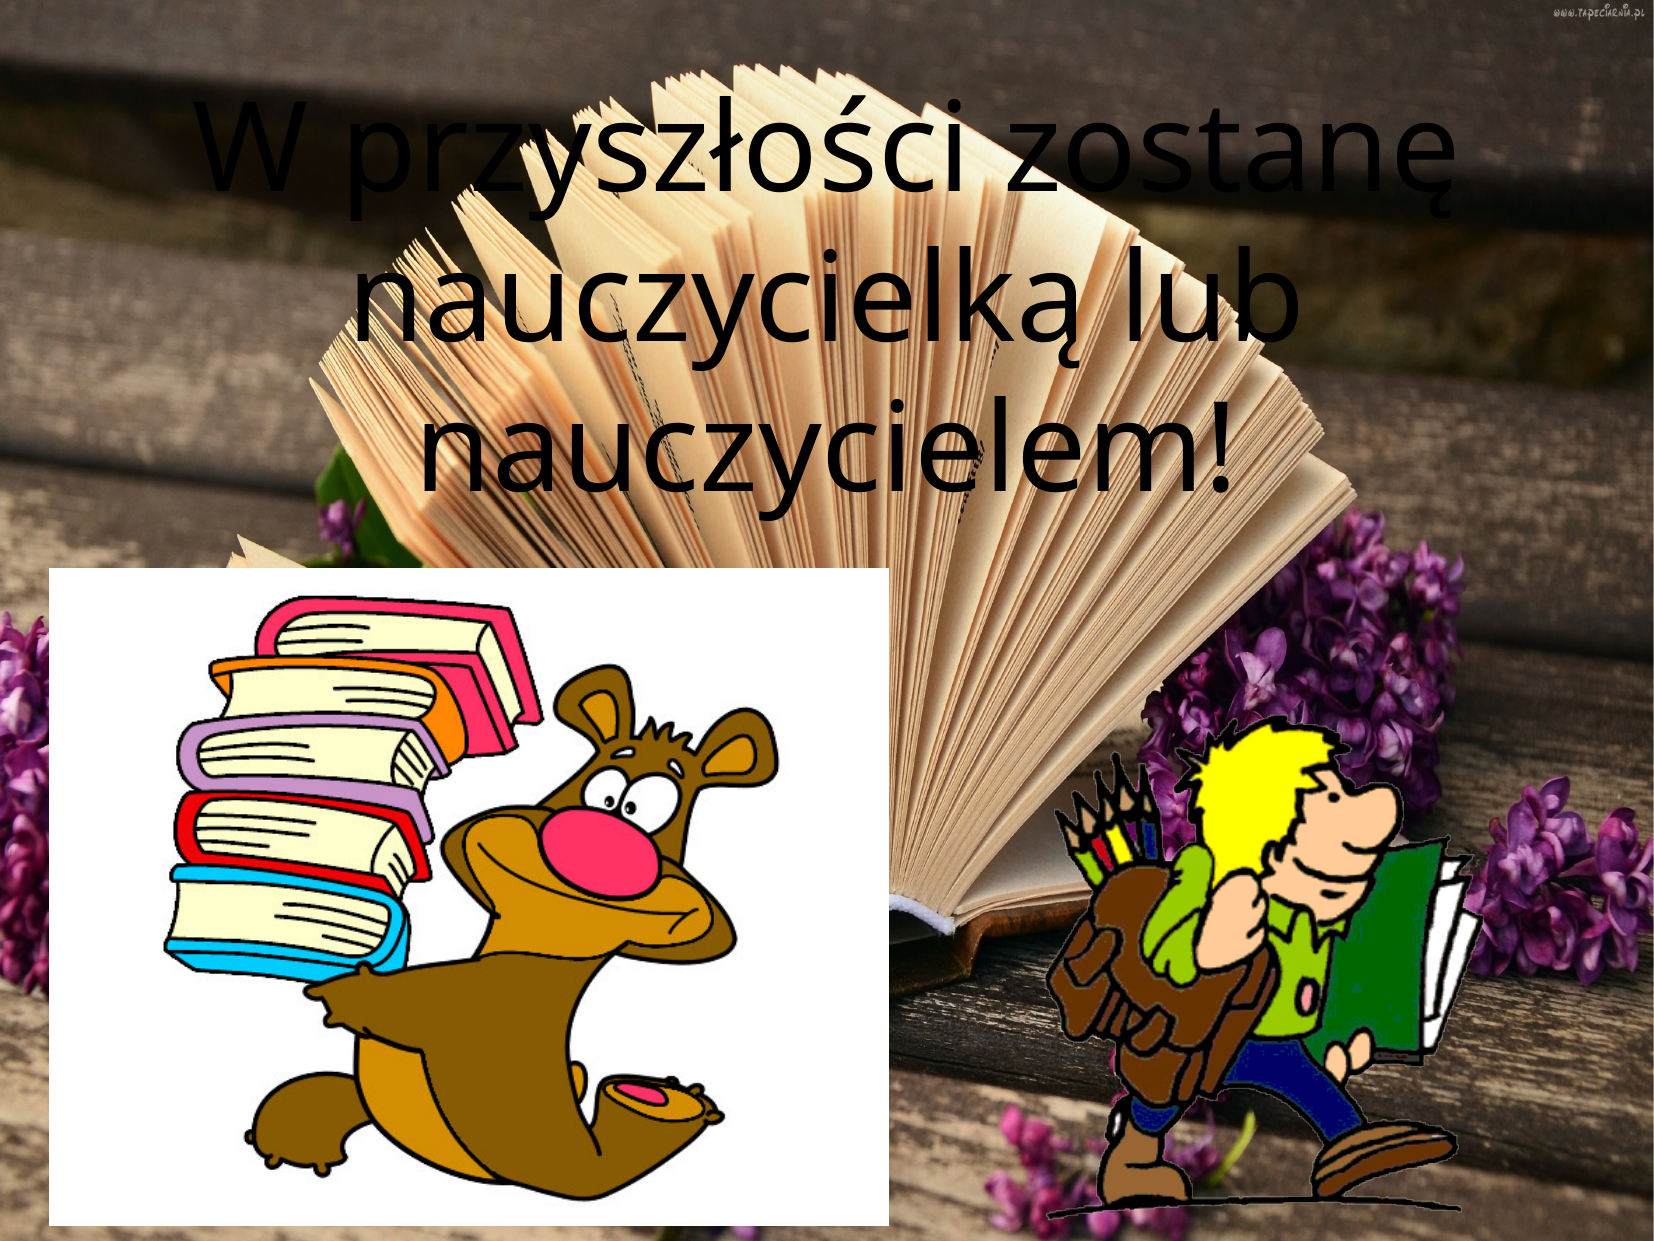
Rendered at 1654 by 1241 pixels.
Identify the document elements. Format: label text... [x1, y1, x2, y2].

picture [49, 568, 889, 1226]
title W przyszłości zostanę nauczycielką lub nauczycielem! [23, 35, 1630, 548]
picture [1025, 685, 1512, 1239]
